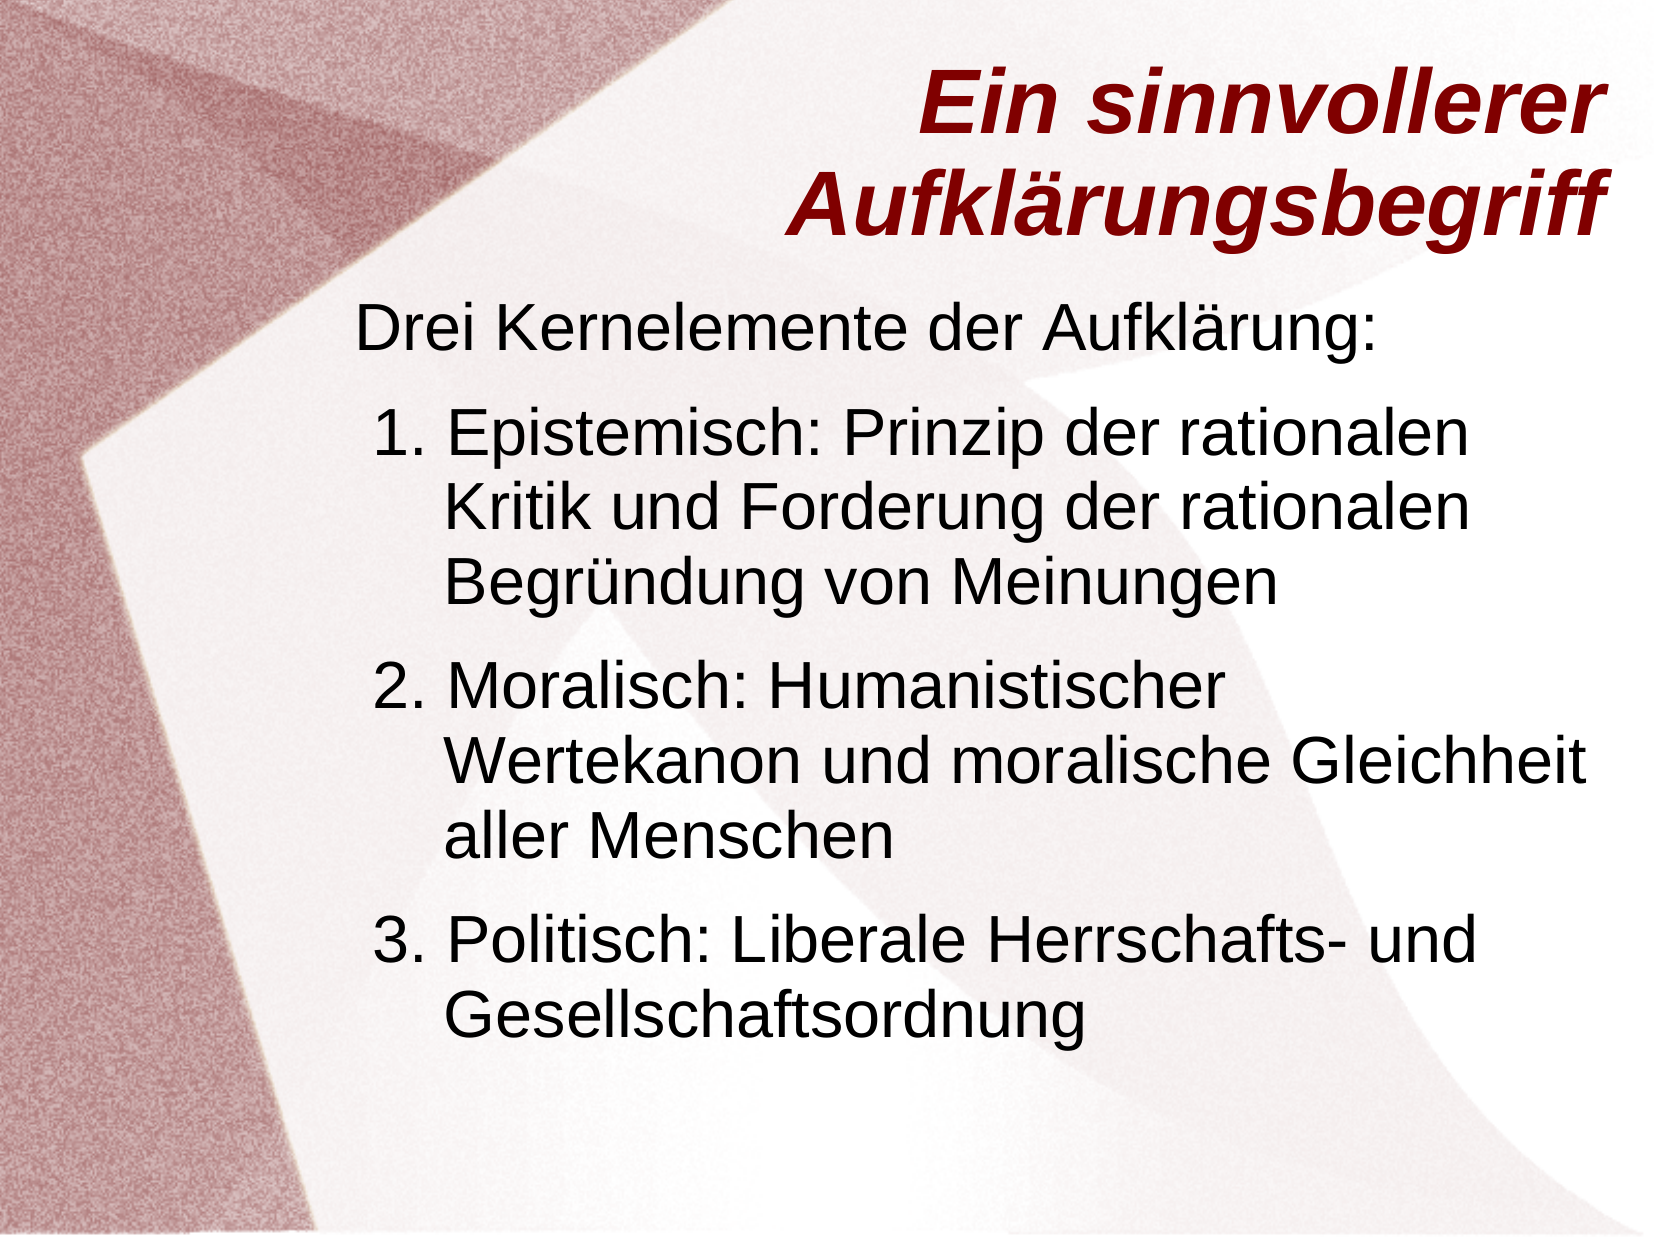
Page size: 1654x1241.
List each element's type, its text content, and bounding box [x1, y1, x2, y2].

title Ein sinnvollerer Aufklärungsbegriff [596, 50, 1607, 256]
picture [0, 0, 1654, 1241]
list Drei Kernelemente der Aufklärung: Epistemisch: Prinzip der rationalen Kritik und Forderung der rationalen Begründung von Meinungen Moralisch: Humanistischer Wertekanon und moralische Gleichheit aller Menschen Politisch: Liberale Herrschafts- und Gesellschaftsordnung [354, 290, 1601, 1052]
